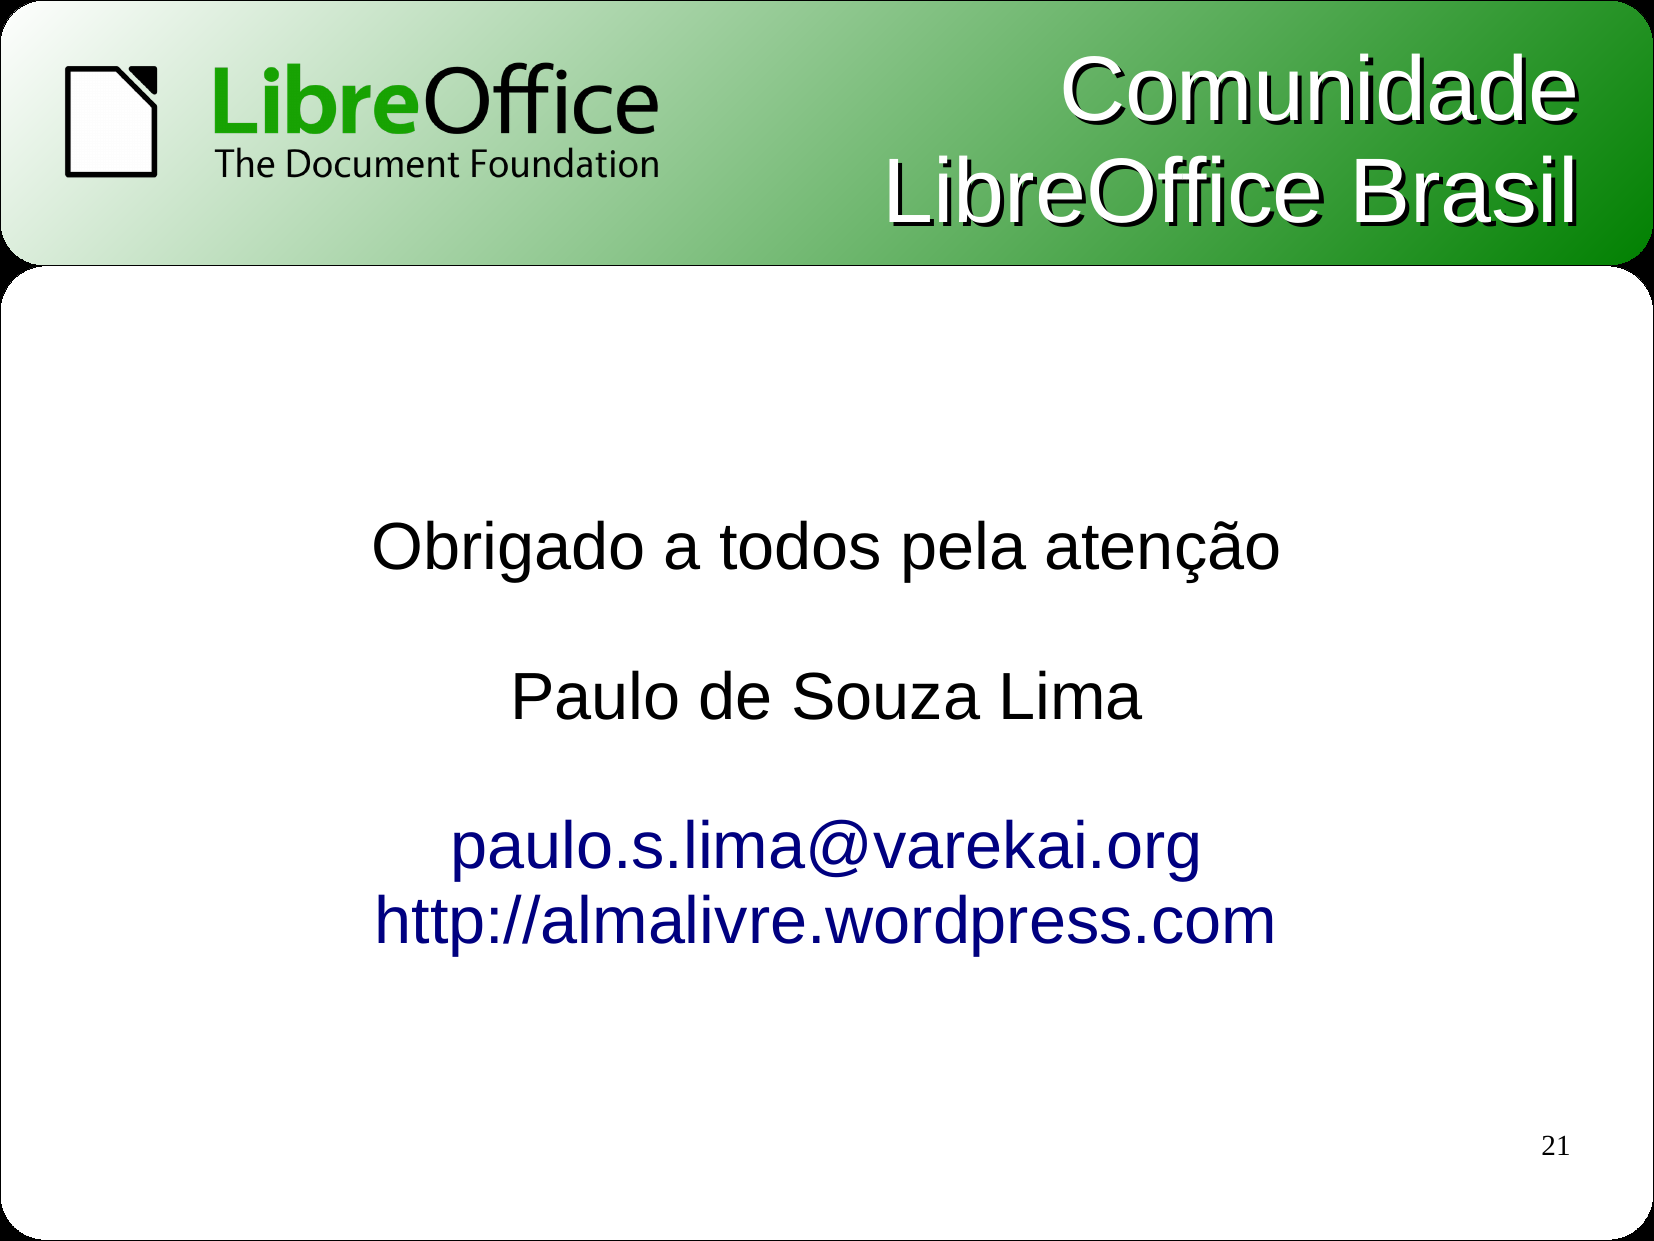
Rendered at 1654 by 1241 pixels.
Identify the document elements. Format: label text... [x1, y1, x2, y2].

text_box Comunidade LibreOffice Brasil [856, 29, 1595, 250]
picture [29, 36, 702, 207]
text_box Obrigado a todos pela atenção Paulo de Souza Lima paulo.s.lima@varekai.org http://almalivre.wordpress.com [118, 501, 1536, 1123]
